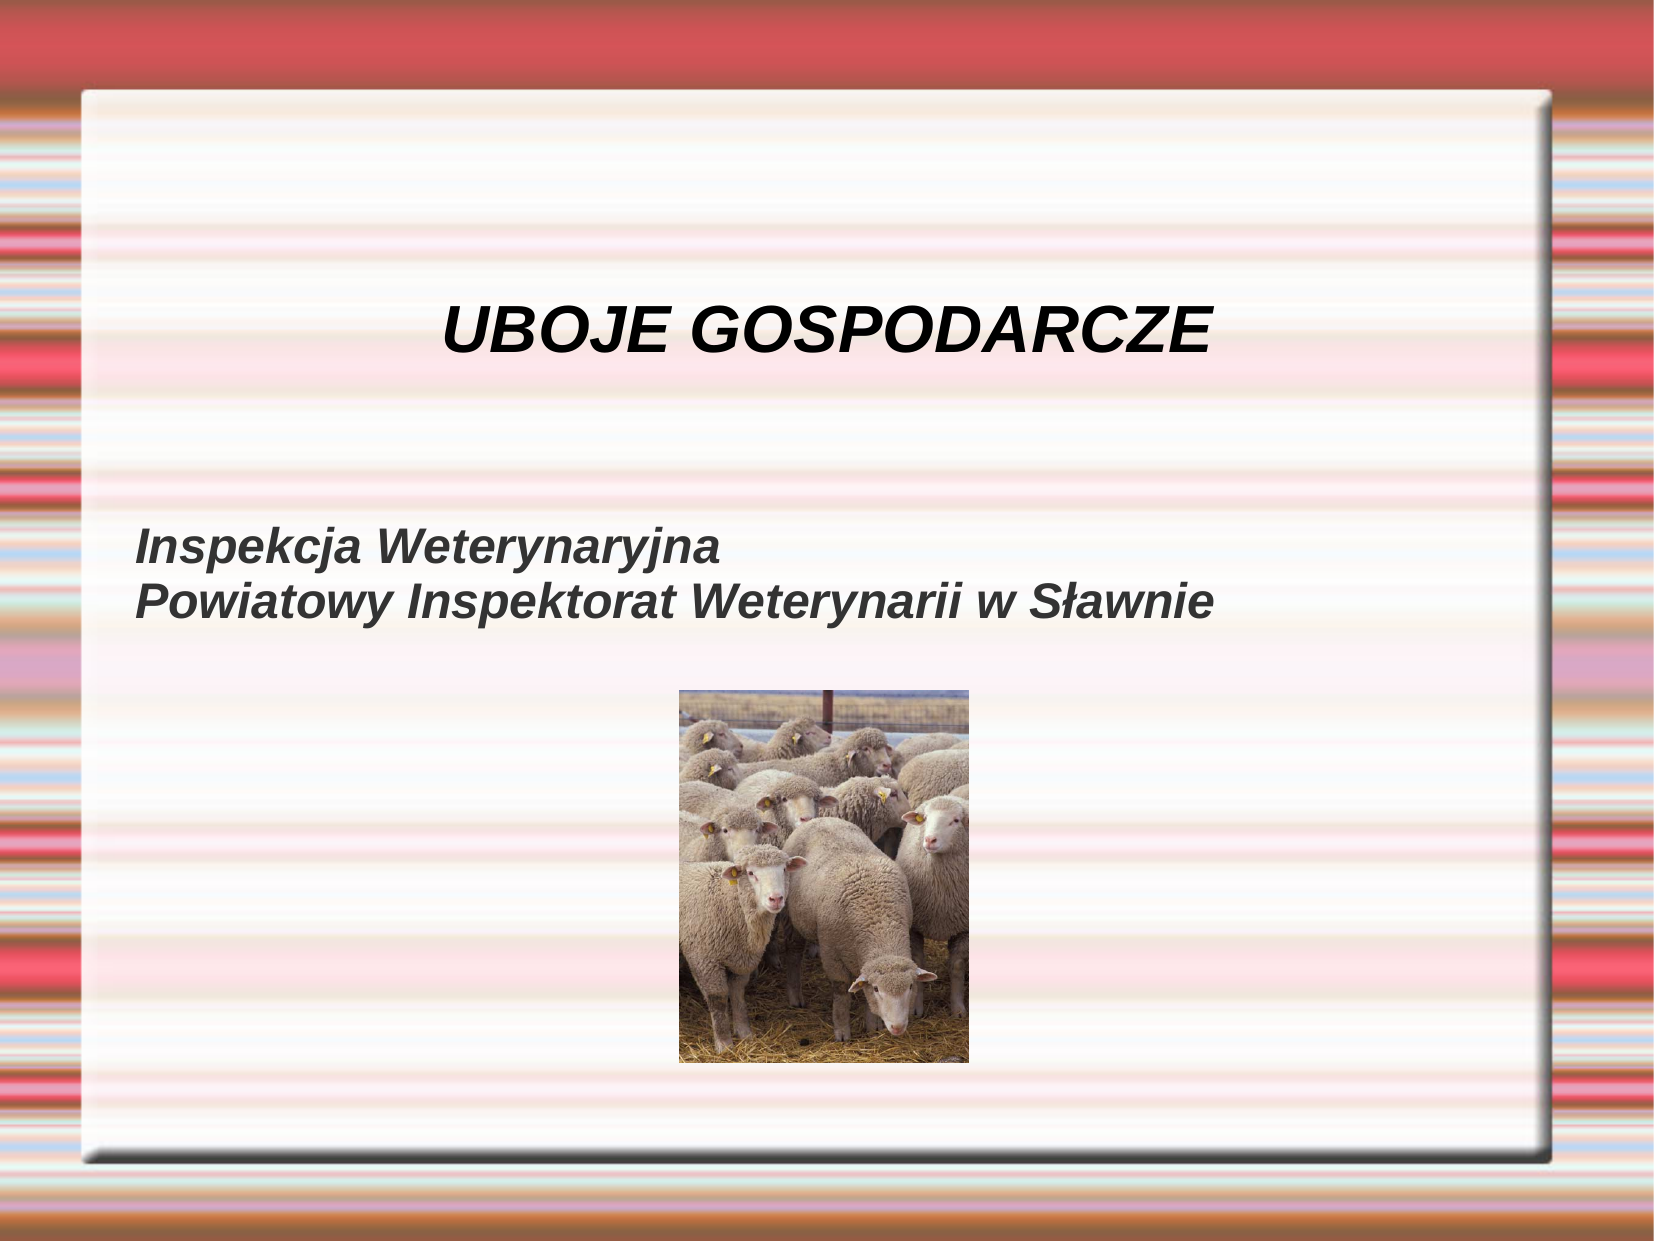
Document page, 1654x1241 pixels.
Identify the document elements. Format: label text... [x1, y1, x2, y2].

picture [0, 0, 1654, 1241]
title UBOJE GOSPODARCZE [121, 66, 1534, 370]
list Inspekcja Weterynaryjna Powiatowy Inspektorat Weterynarii w Sławnie [134, 350, 1516, 724]
